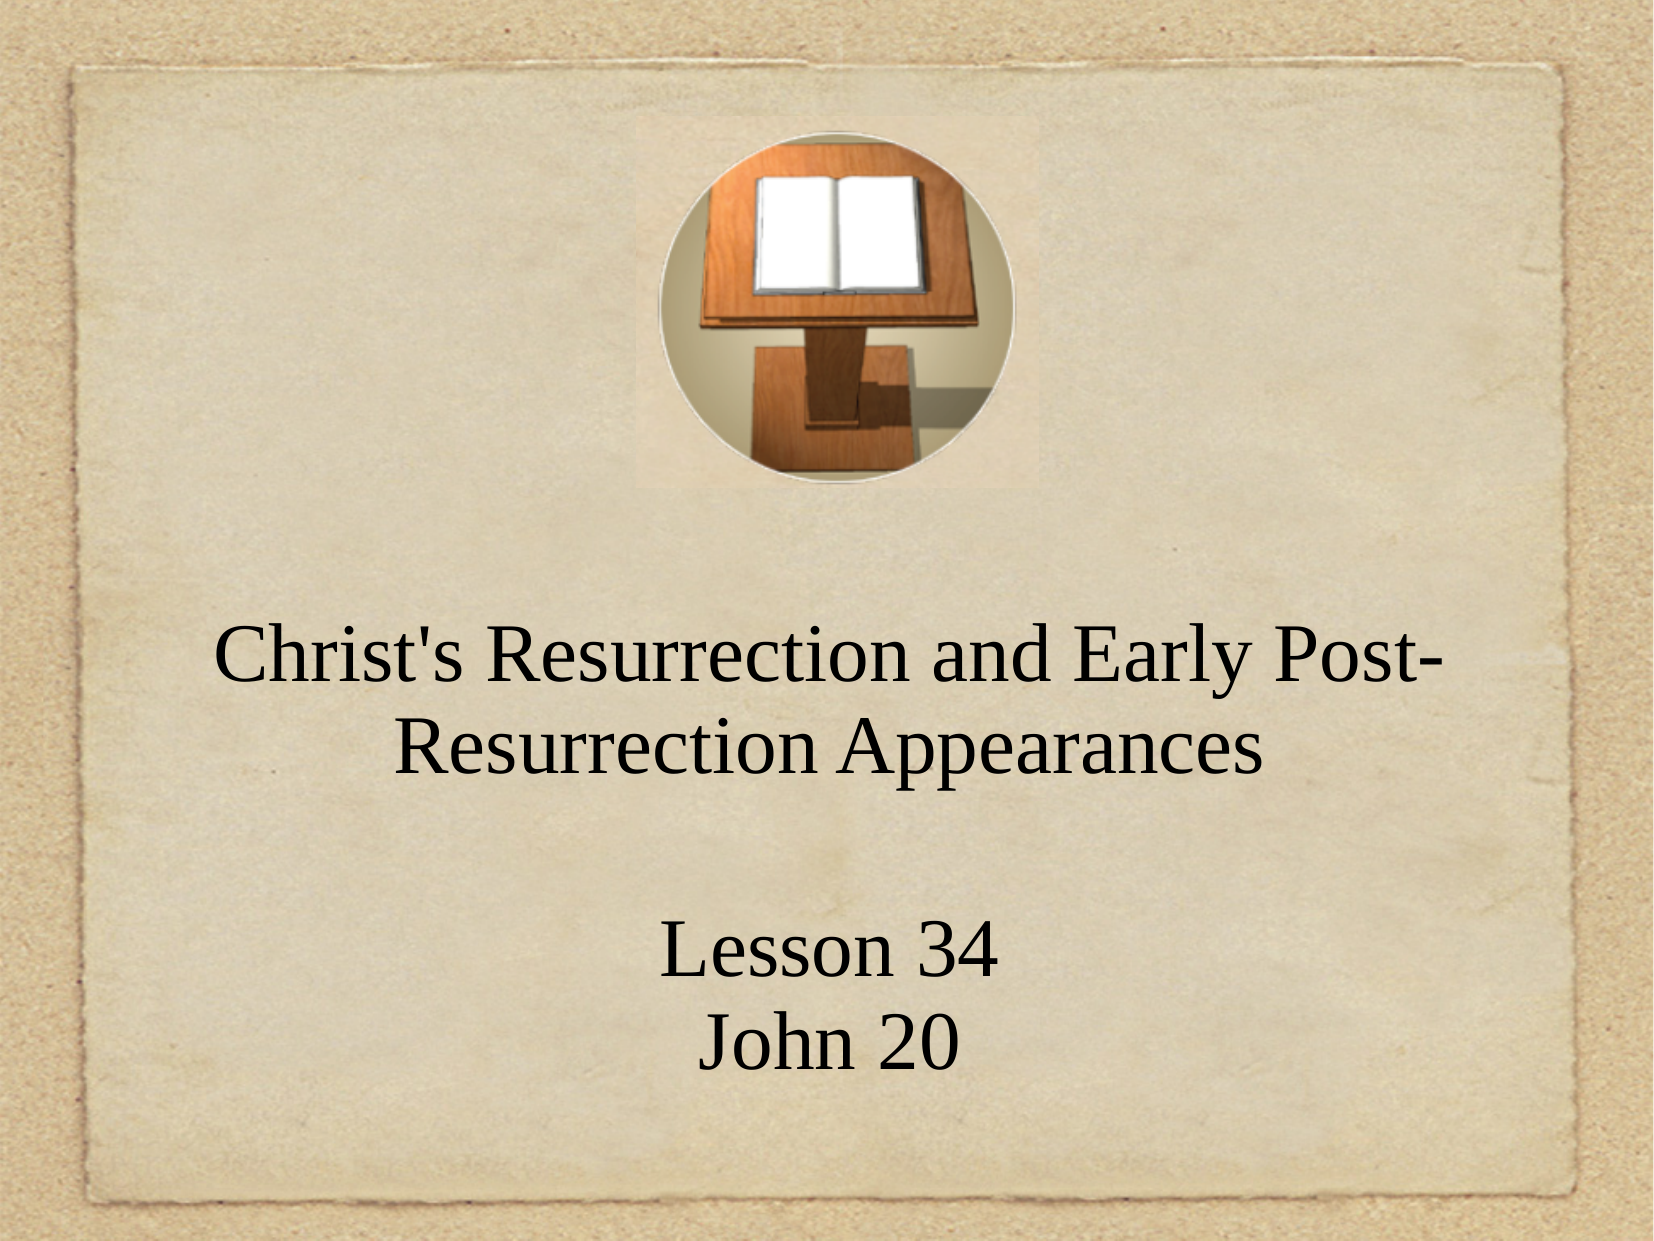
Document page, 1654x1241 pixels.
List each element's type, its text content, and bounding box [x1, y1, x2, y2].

text_box Christ's Resurrection and Early Post-Resurrection Appearances Lesson 34 John 20 [173, 600, 1487, 1241]
picture [0, 0, 1654, 1241]
